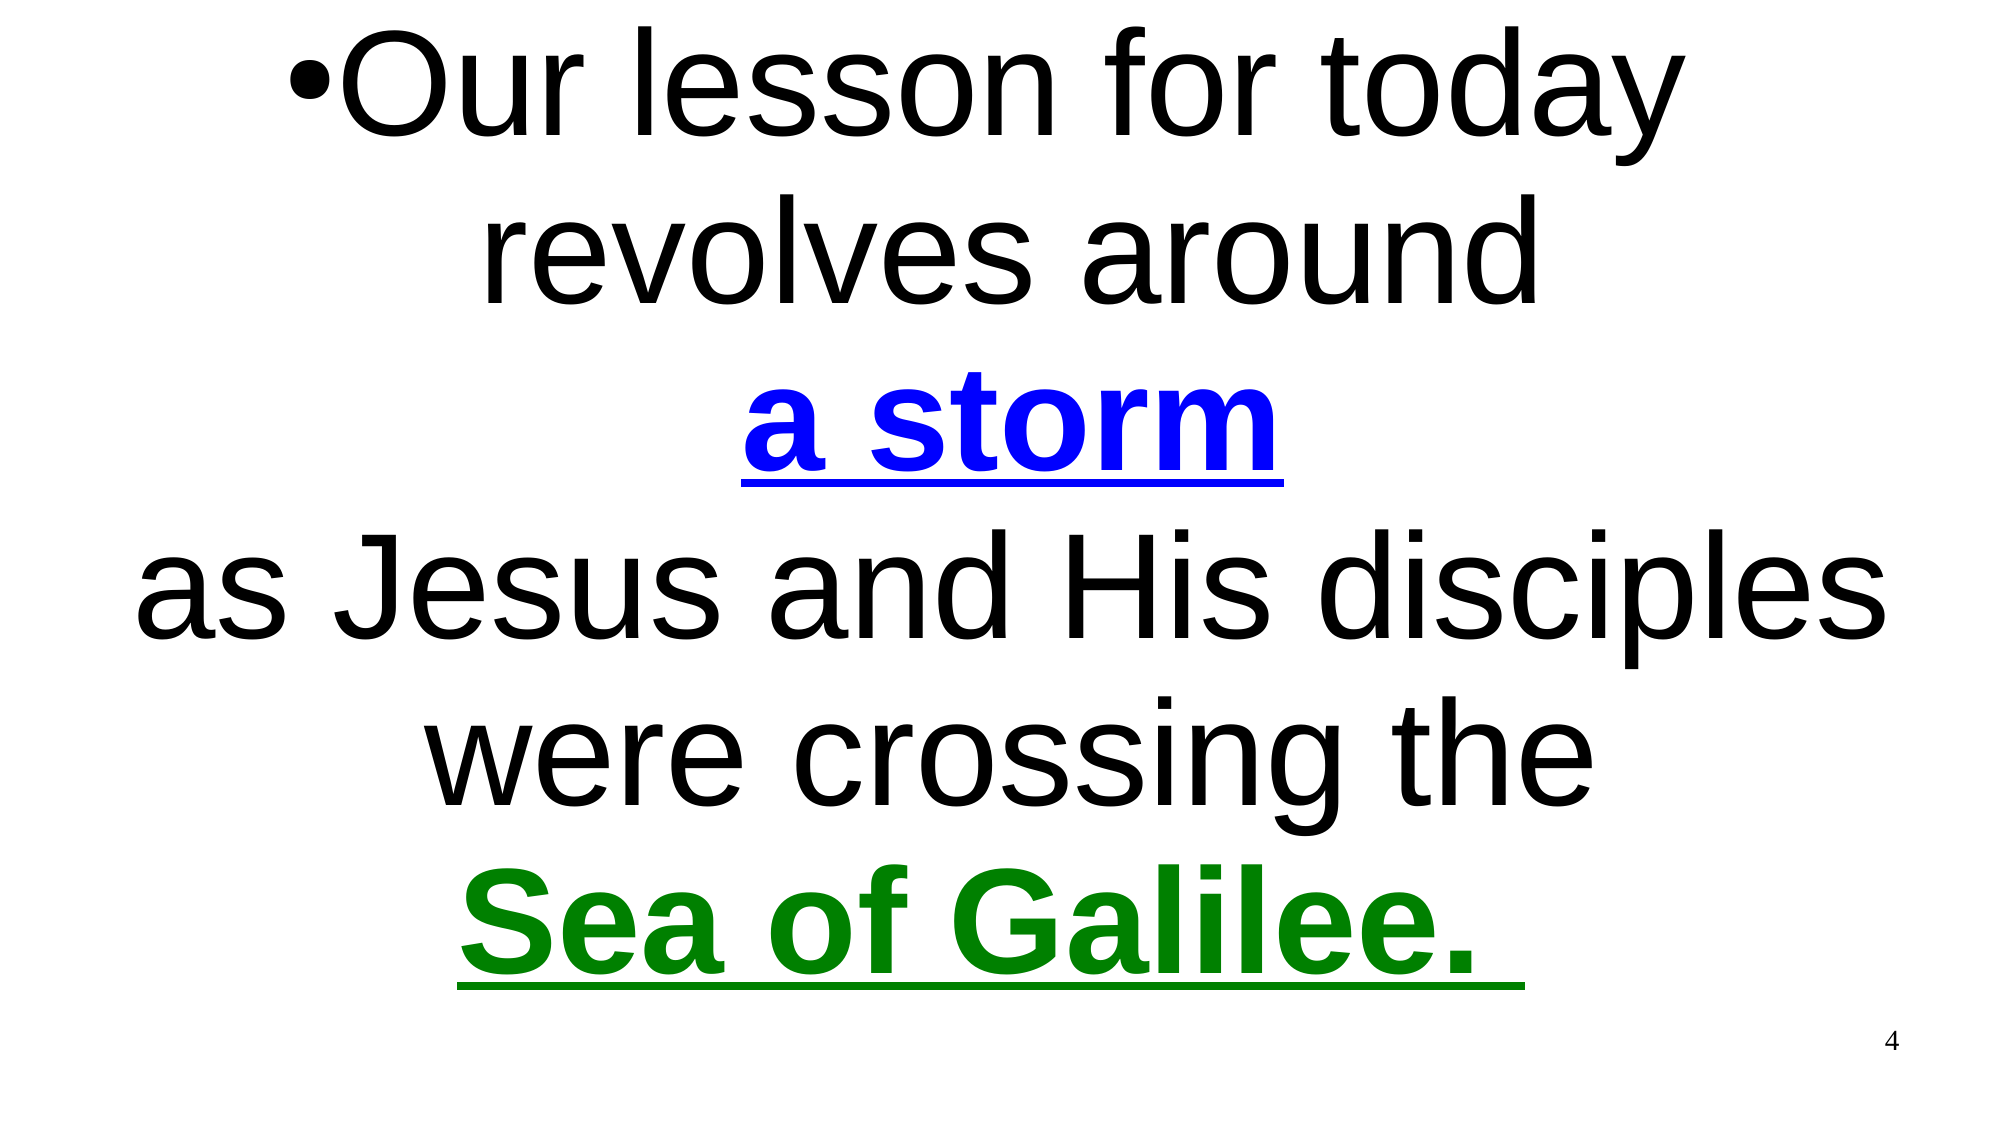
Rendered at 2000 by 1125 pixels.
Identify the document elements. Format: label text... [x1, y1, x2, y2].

list Our lesson for today revolves around a storm as Jesus and His disciples were crossing the Sea of Galilee. [0, 0, 1996, 1123]
